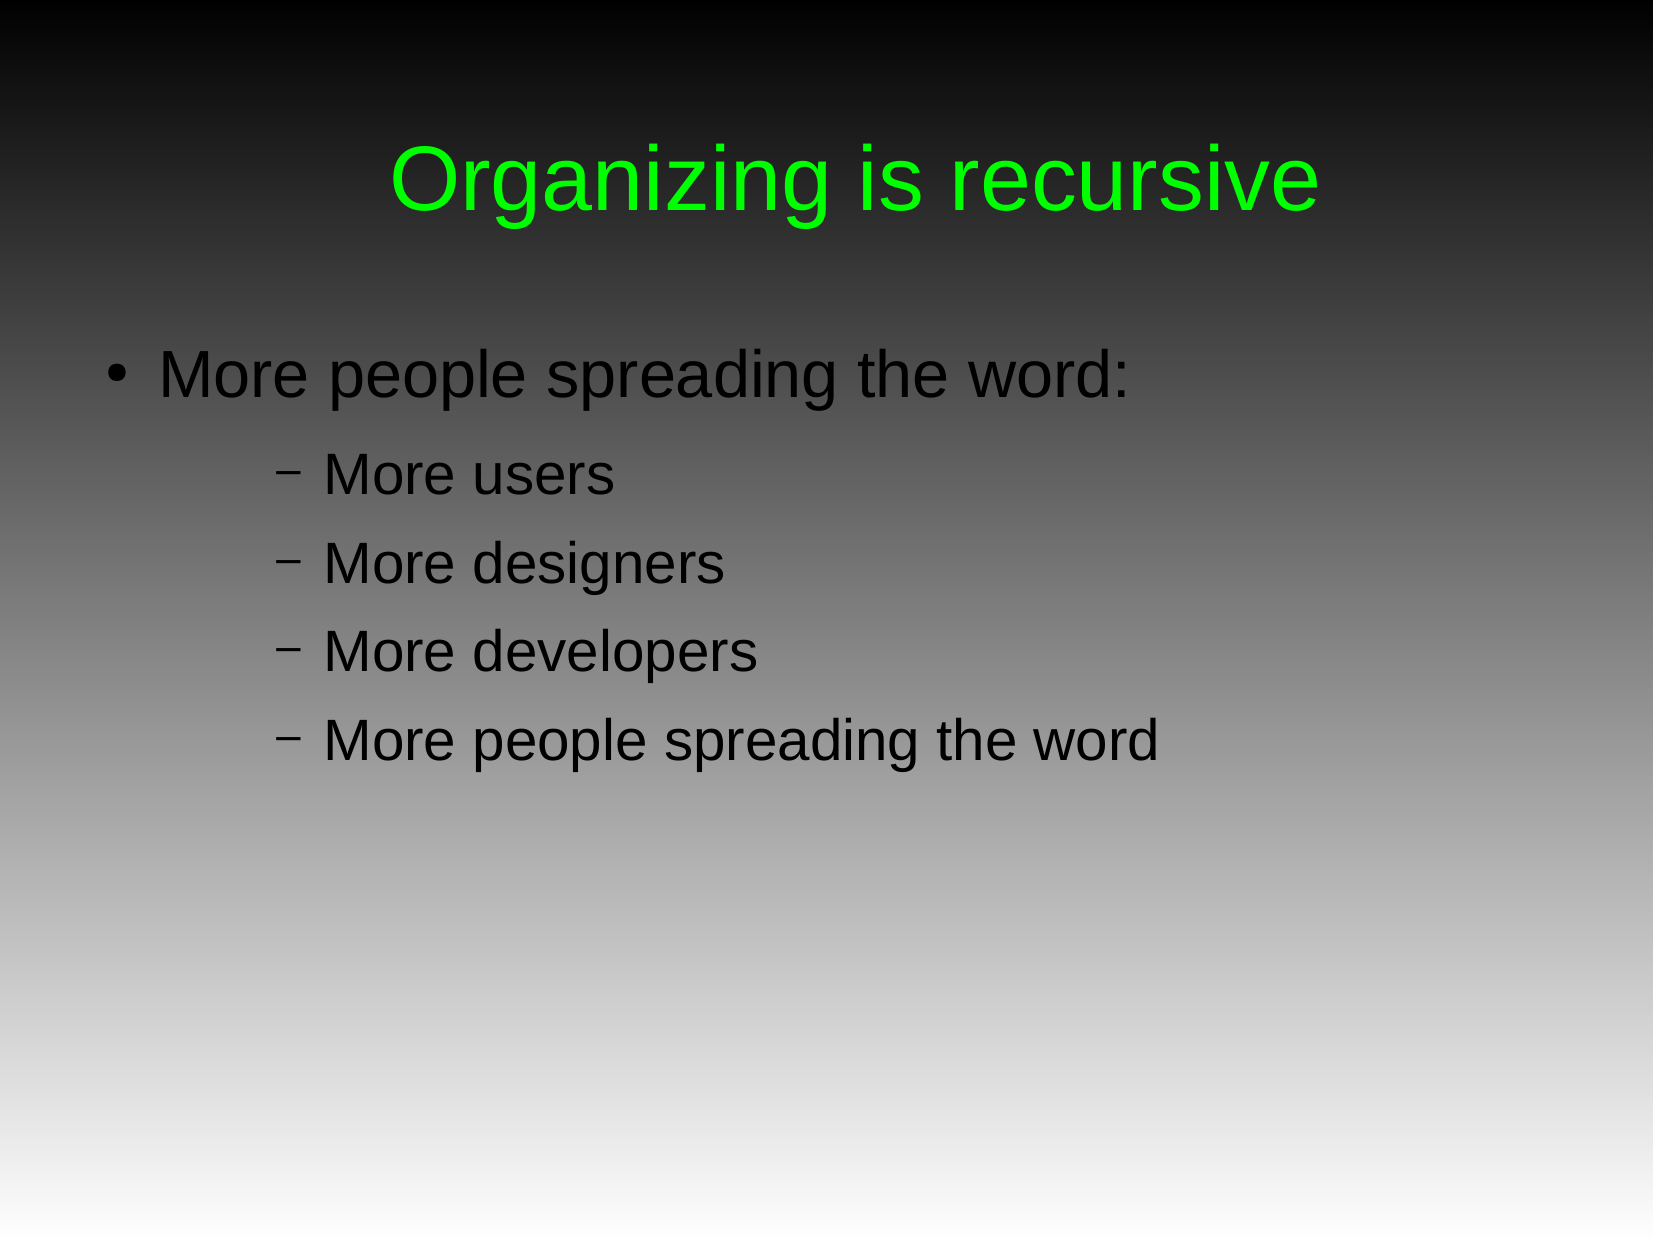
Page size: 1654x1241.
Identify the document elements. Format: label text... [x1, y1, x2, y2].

list More people spreading the word: More users More designers More developers More people spreading the word [87, 337, 1576, 863]
title Organizing is recursive [112, 75, 1601, 283]
